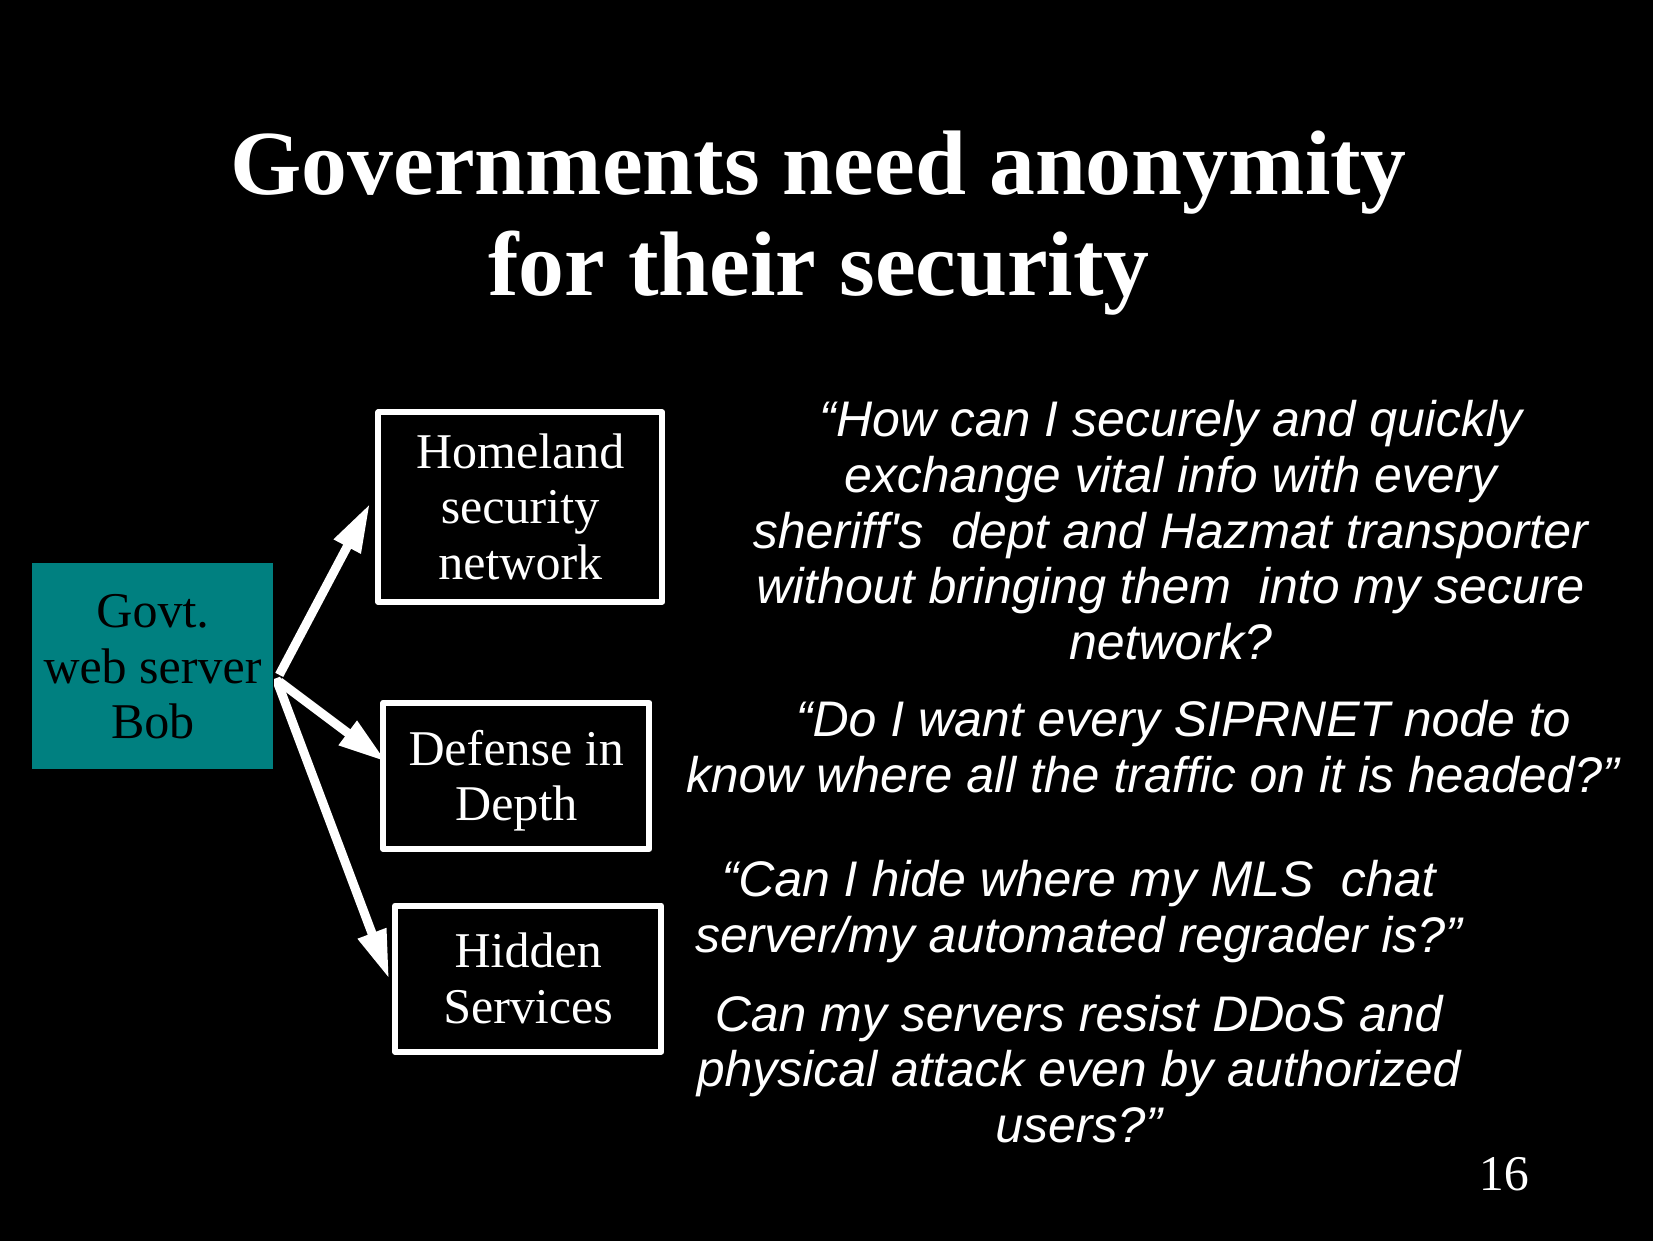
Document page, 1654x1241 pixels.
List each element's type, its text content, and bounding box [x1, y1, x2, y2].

text_box “How can I securely and quickly exchange vital info with every sheriff's dept and Hazmat transporter without bringing them into my secure network? [752, 391, 1590, 671]
title Governments need anonymity for their security [91, 94, 1548, 335]
text_box Hidden Services [395, 905, 662, 1052]
text_box “Do I want every SIPRNET node to know where all the traffic on it is headed?” [686, 691, 1624, 828]
text_box Govt. web server Bob [31, 562, 274, 770]
text_box Defense in Depth [383, 702, 650, 849]
text_box “Can I hide where my MLS chat server/my automated regrader is?” Can my servers resist DDoS and physical attack even by authorized users?” [695, 851, 1570, 1154]
text_box Homeland security network [378, 412, 663, 602]
